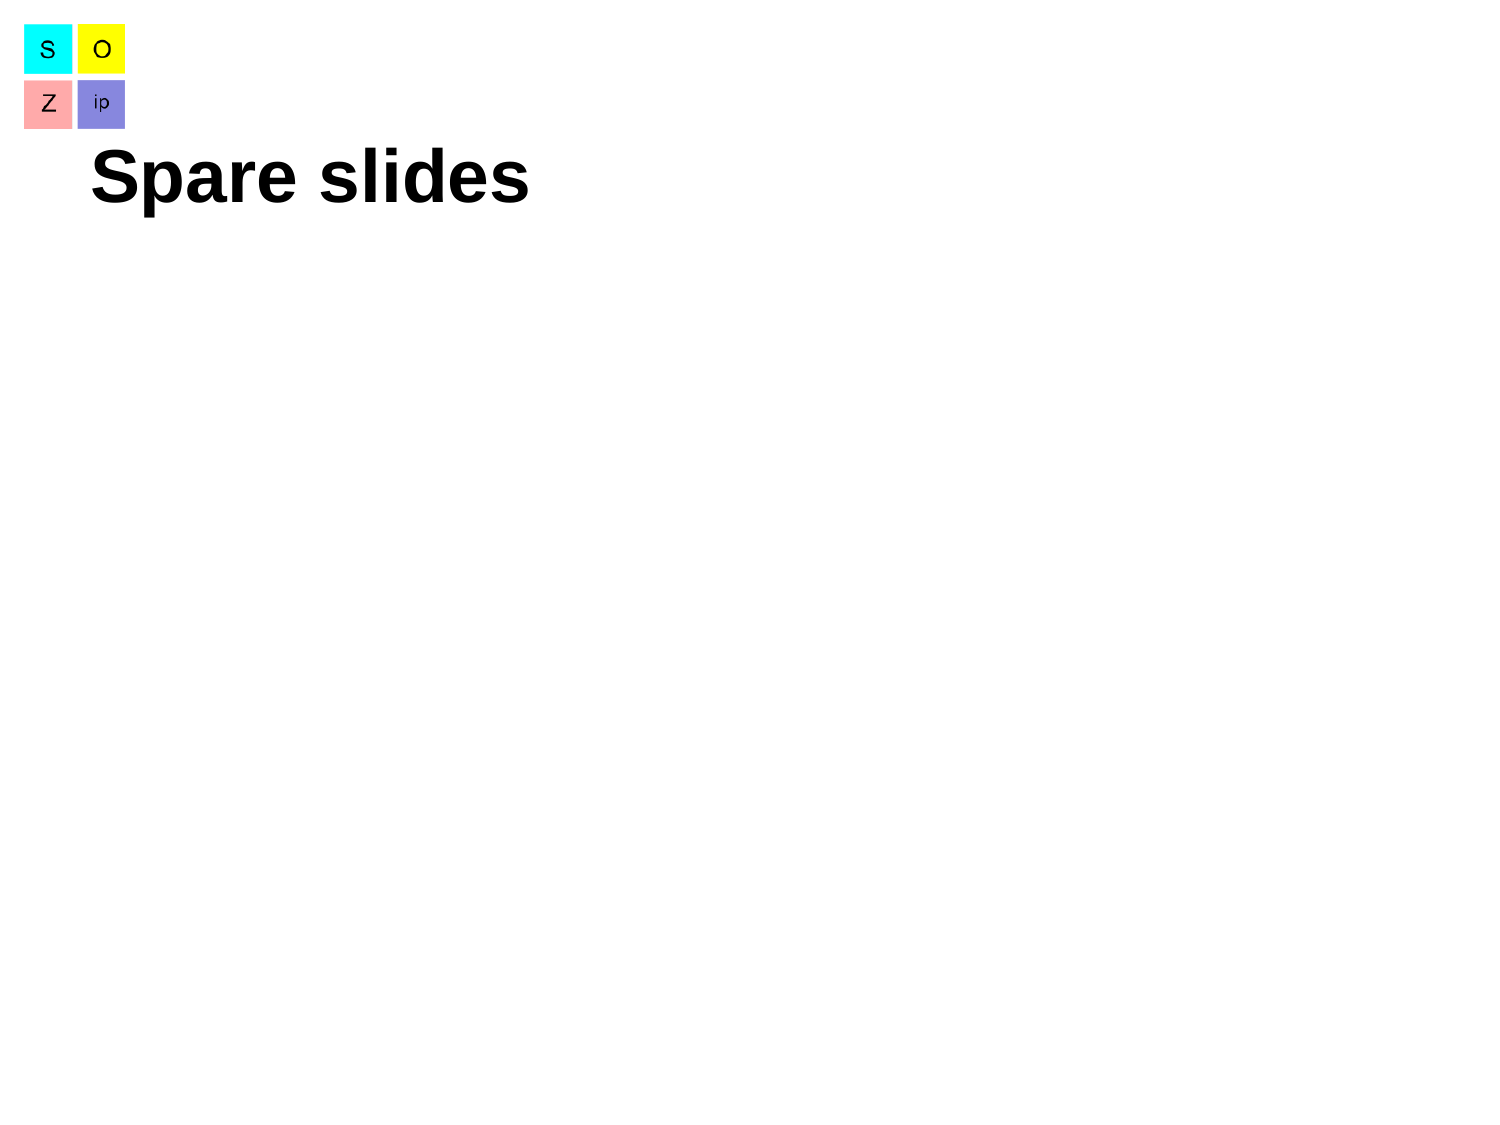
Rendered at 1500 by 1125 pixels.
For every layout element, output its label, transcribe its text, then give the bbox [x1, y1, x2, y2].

picture [24, 24, 125, 129]
title Spare slides [75, 45, 1425, 233]
